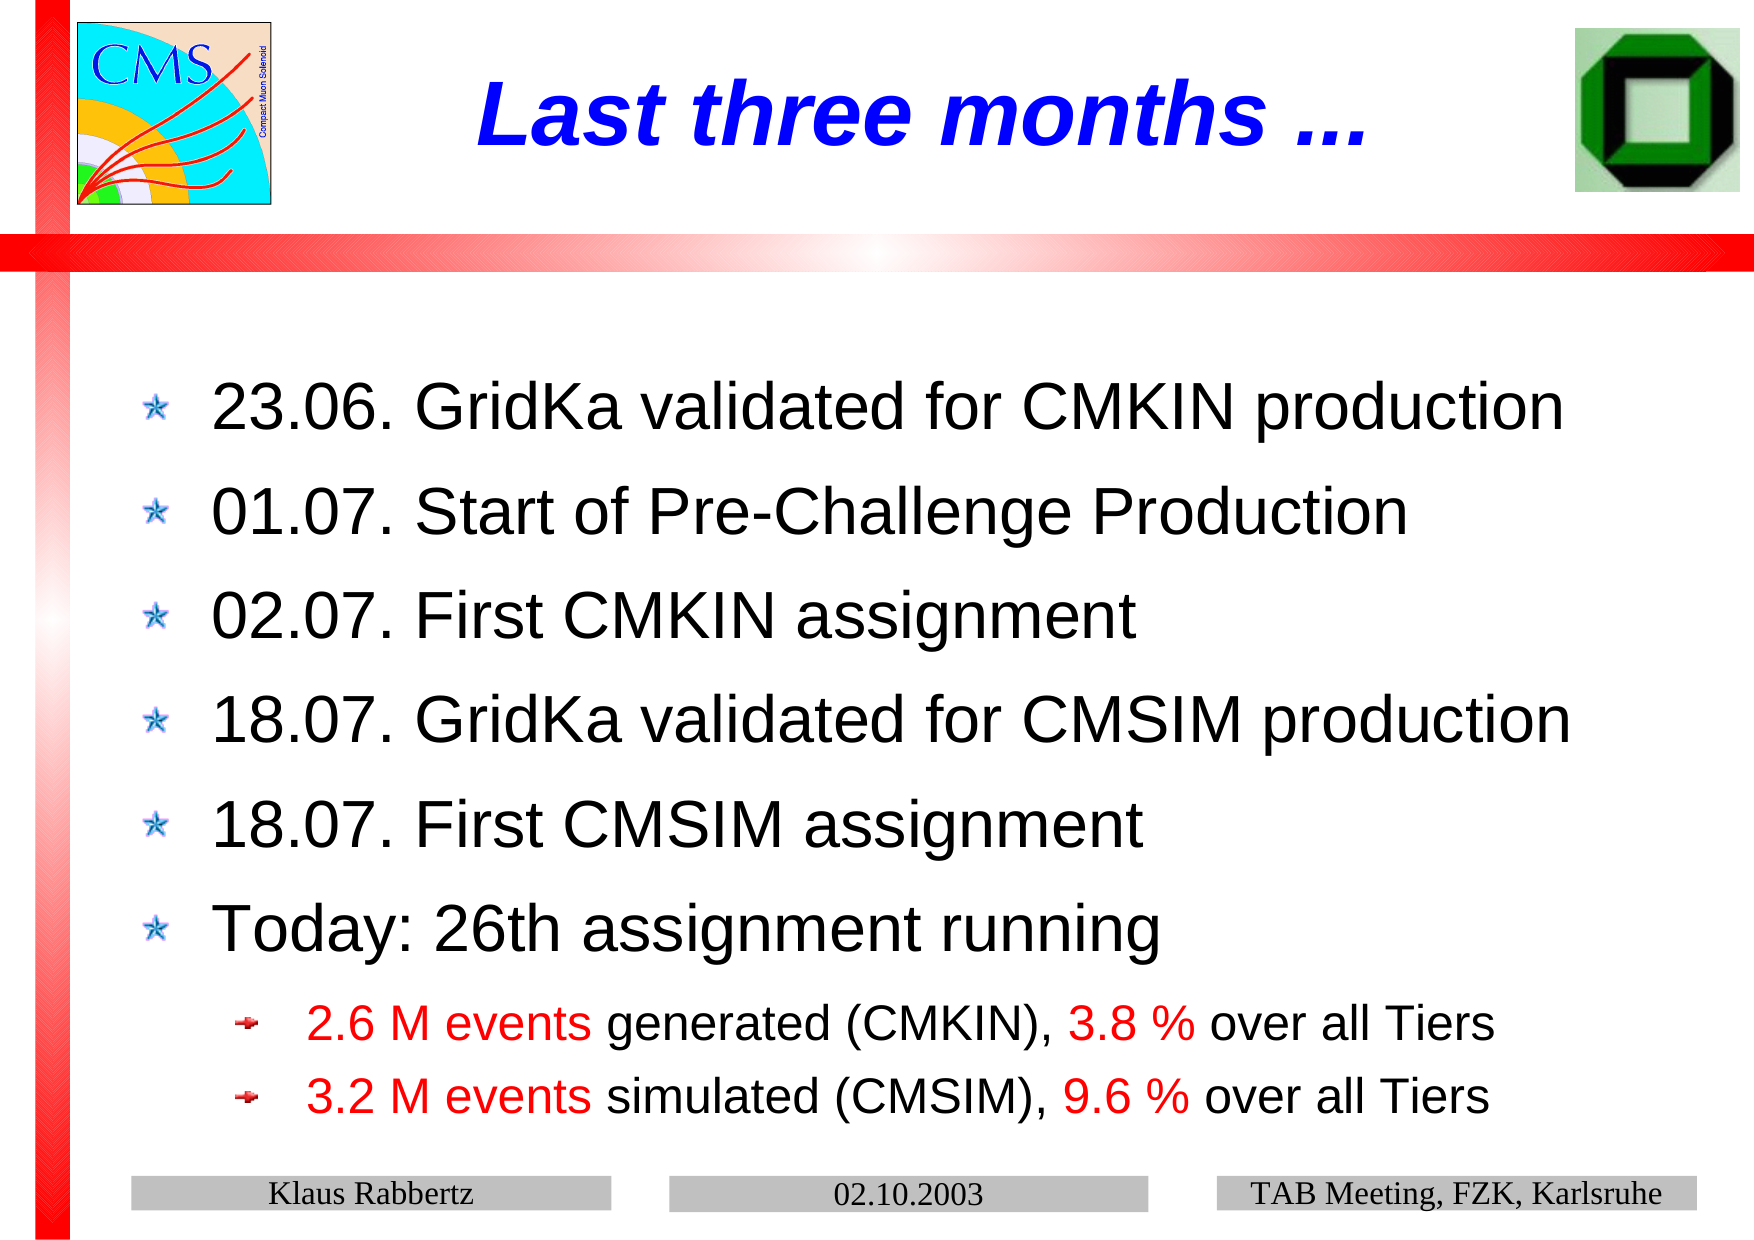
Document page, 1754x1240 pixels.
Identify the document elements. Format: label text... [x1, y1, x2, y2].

list 23.06. GridKa validated for CMKIN production 01.07. Start of Pre-Challenge Production 02.07. First CMKIN assignment 18.07. GridKa validated for CMSIM production 18.07. First CMSIM assignment Today: 26th assignment running 2.6 M events generated (CMKIN), 3.8 % over all Tiers 3.2 M events simulated (CMSIM), 9.6 % over all Tiers [128, 369, 1627, 1126]
picture [1575, 28, 1740, 192]
picture [76, 21, 272, 205]
title Last three months ... [282, 10, 1566, 218]
